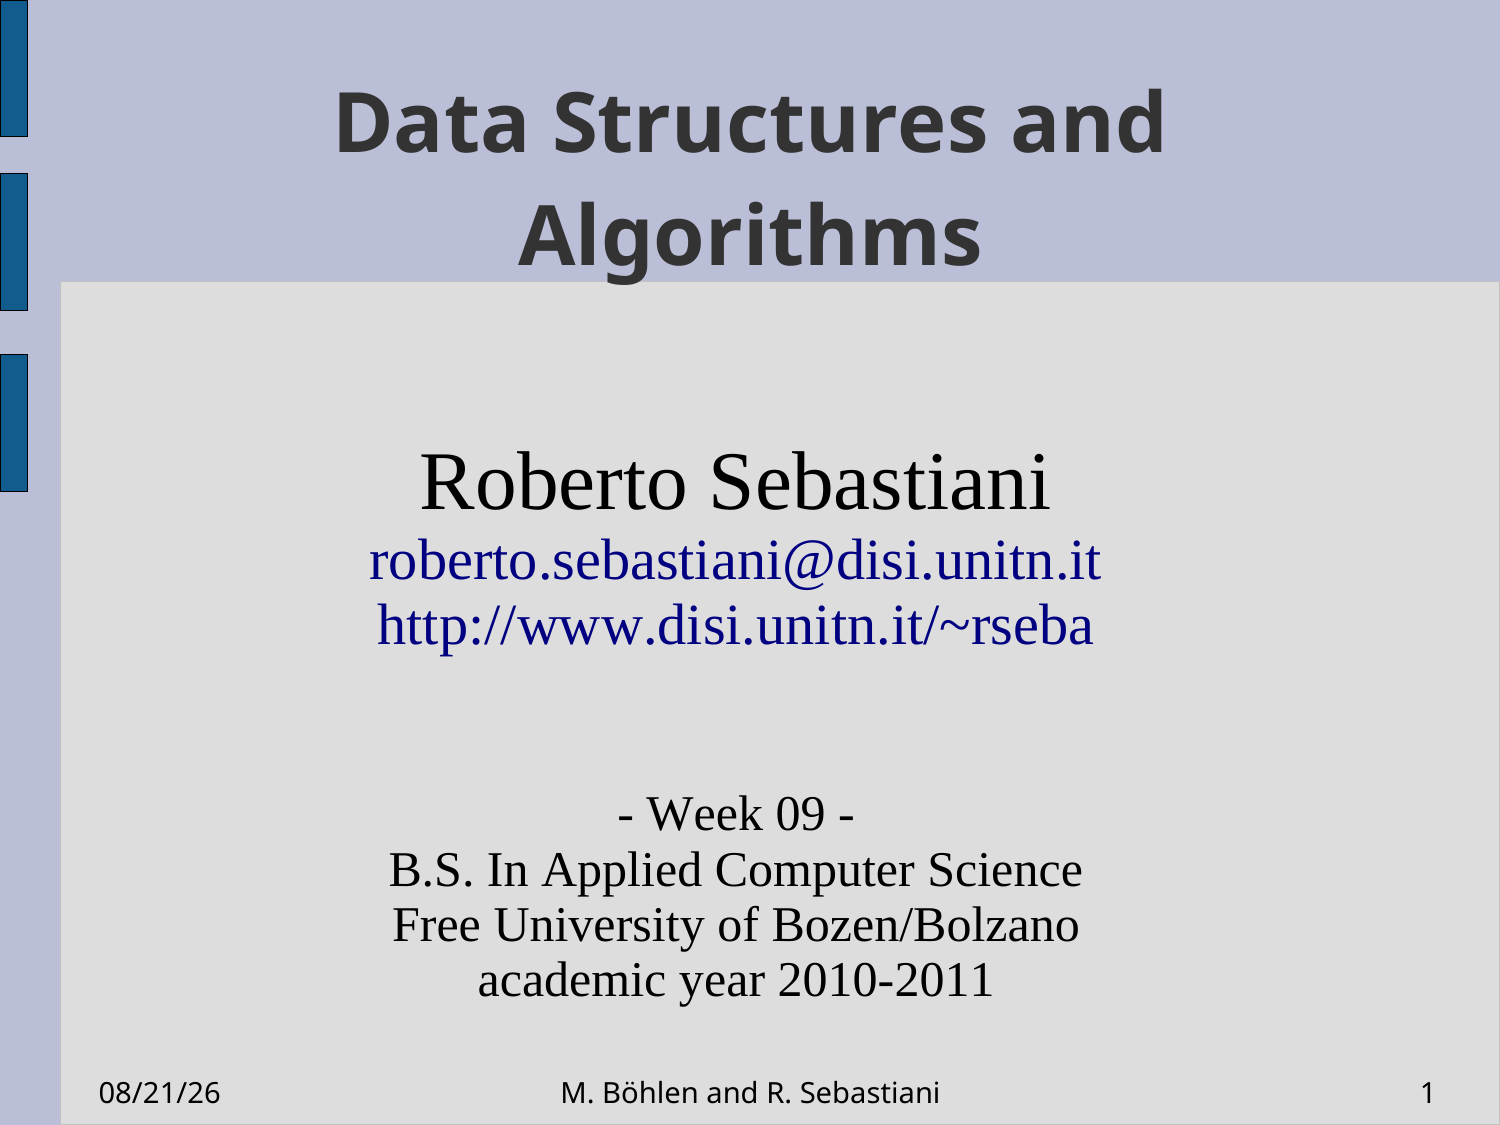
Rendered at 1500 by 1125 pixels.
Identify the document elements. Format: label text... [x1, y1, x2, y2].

title Data Structures and Algorithms [110, 82, 1392, 271]
subtitle Roberto Sebastiani roberto.sebastiani@disi.unitn.it http://www.disi.unitn.it/~rseba - Week 09 - B.S. In Applied Computer Science Free University of Bozen/Bolzano academic year 2010-2011 [95, 320, 1377, 1030]
